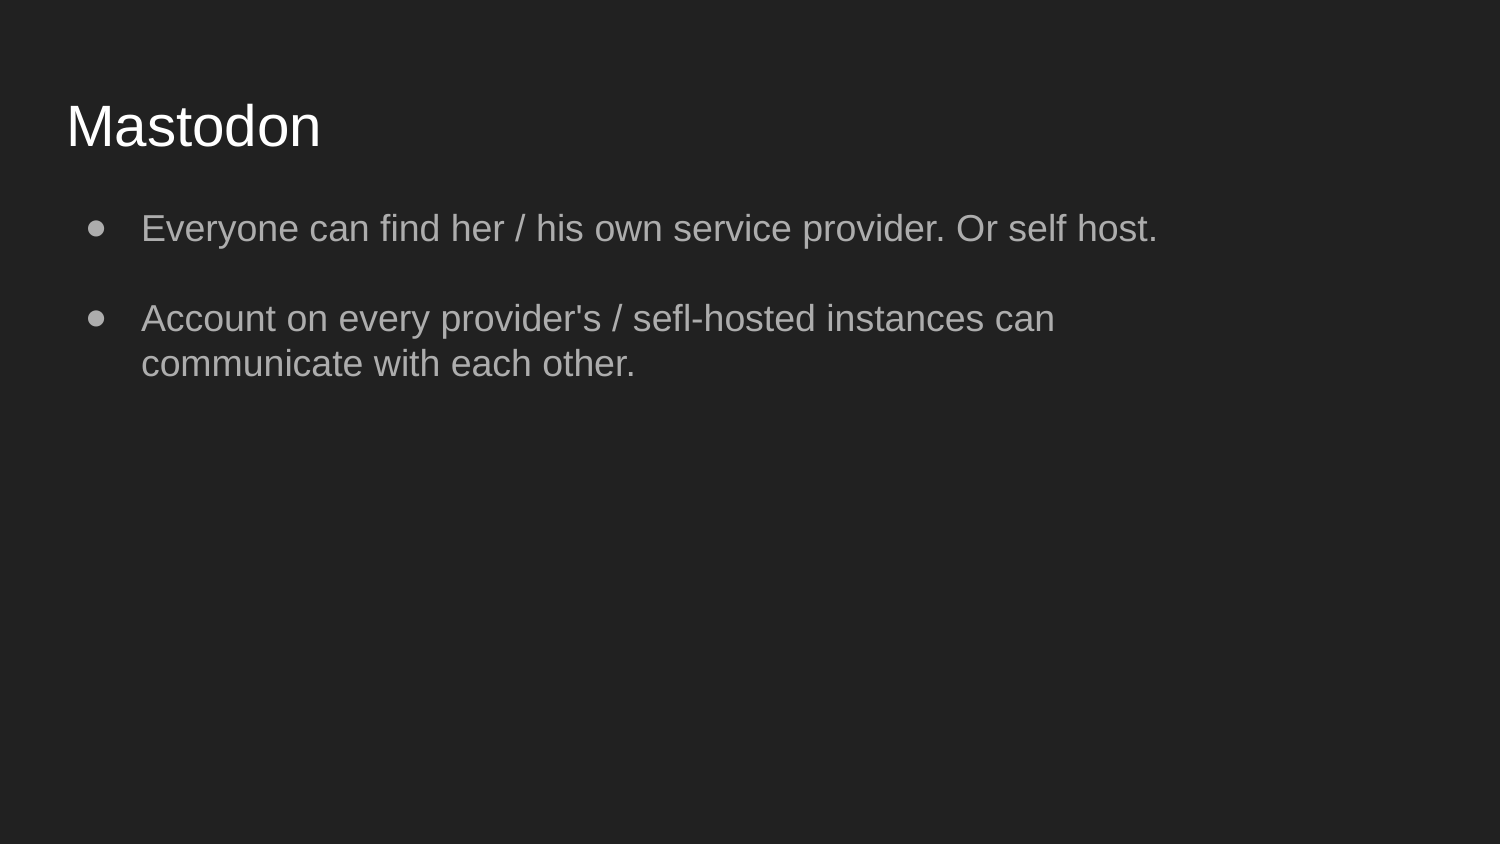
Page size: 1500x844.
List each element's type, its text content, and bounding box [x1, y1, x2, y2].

list Everyone can find her / his own service provider. Or self host. Account on every provider's / sefl-hosted instances can communicate with each other. [51, 189, 1449, 750]
title Mastodon [51, 72, 1449, 167]
